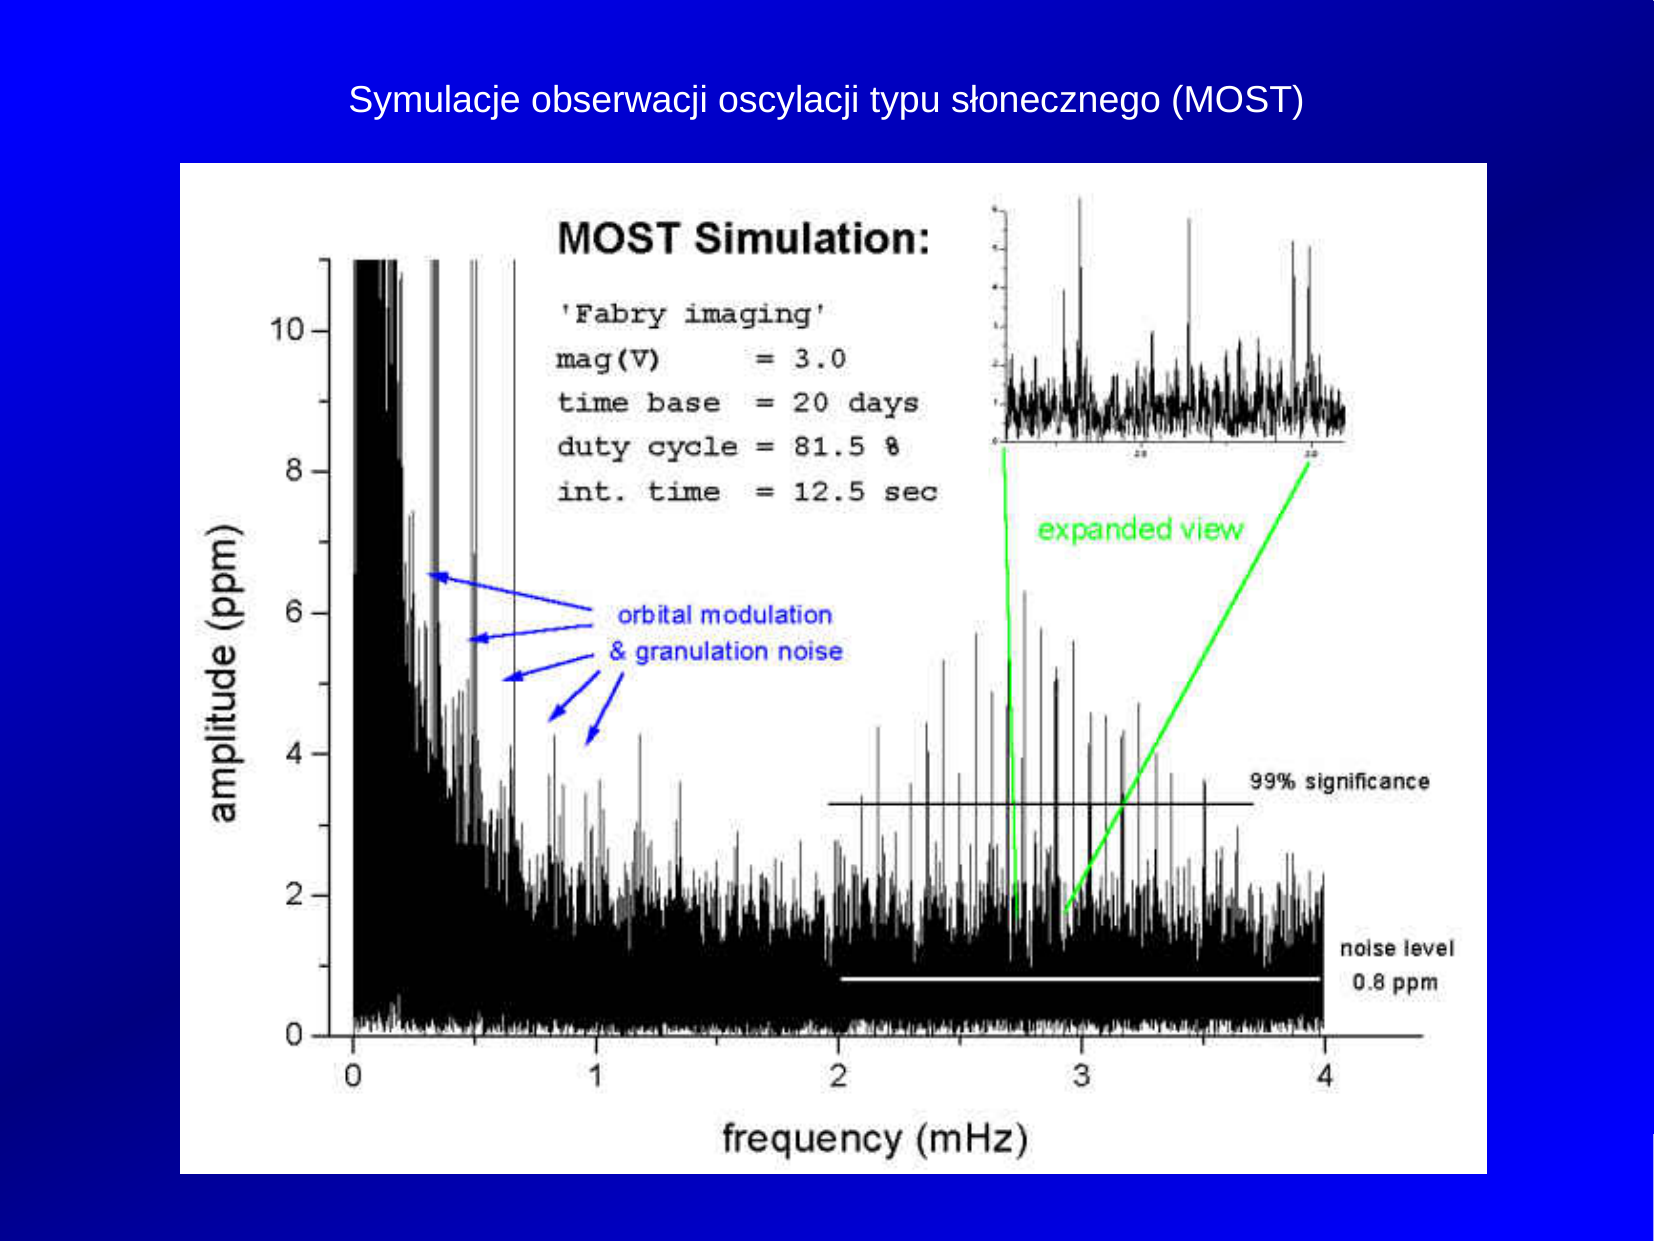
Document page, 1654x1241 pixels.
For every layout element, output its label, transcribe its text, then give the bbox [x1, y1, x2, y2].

text_box Symulacje obserwacji oscylacji typu słonecznego (MOST) [333, 70, 1321, 128]
picture [180, 163, 1487, 1174]
